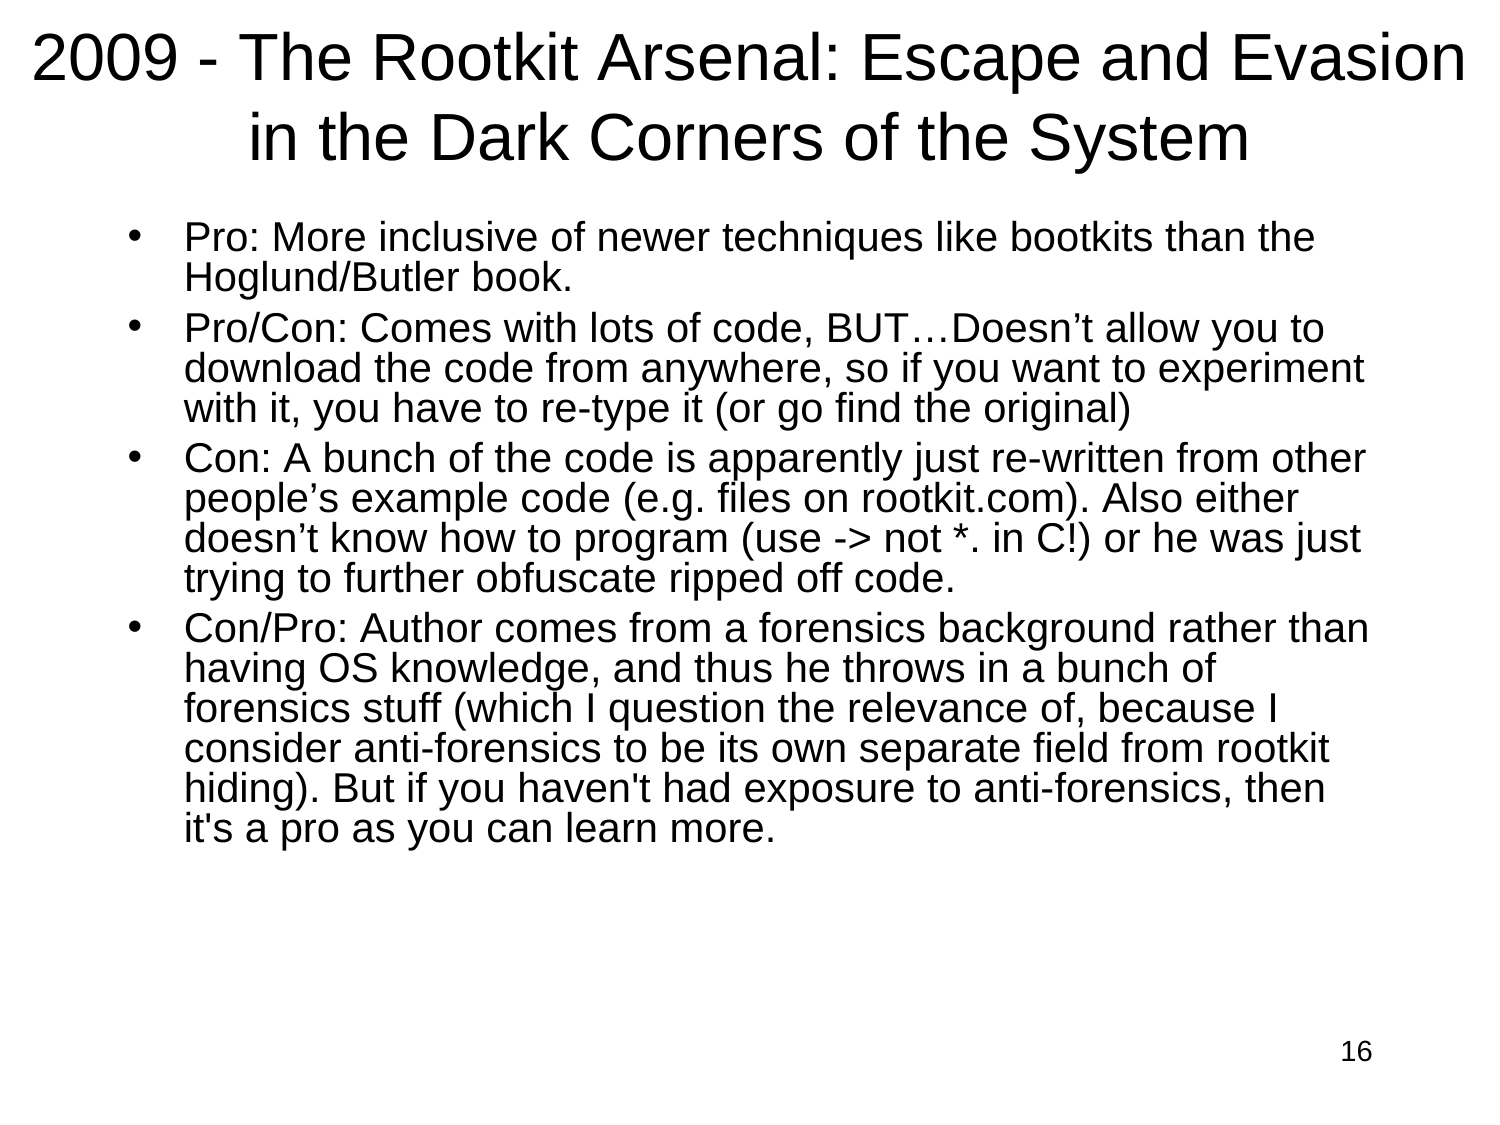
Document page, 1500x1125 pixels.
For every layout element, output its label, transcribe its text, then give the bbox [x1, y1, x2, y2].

list Pro: More inclusive of newer techniques like bootkits than the Hoglund/Butler book. Pro/Con: Comes with lots of code, BUT…Doesn’t allow you to download the code from anywhere, so if you want to experiment with it, you have to re-type it (or go find the original) Con: A bunch of the code is apparently just re-written from other people’s example code (e.g. files on rootkit.com). Also either doesn’t know how to program (use -> not *. in C!) or he was just trying to further obfuscate ripped off code. Con/Pro: Author comes from a forensics background rather than having OS knowledge, and thus he throws in a bunch of forensics stuff (which I question the relevance of, because I consider anti-forensics to be its own separate field from rootkit hiding). But if you haven't had exposure to anti-forensics, then it's a pro as you can learn more. [112, 212, 1388, 1000]
title 2009 - The Rootkit Arsenal: Escape and Evasion in the Dark Corners of the System [0, 0, 1500, 188]
text_box <number> [1074, 1025, 1388, 1101]
